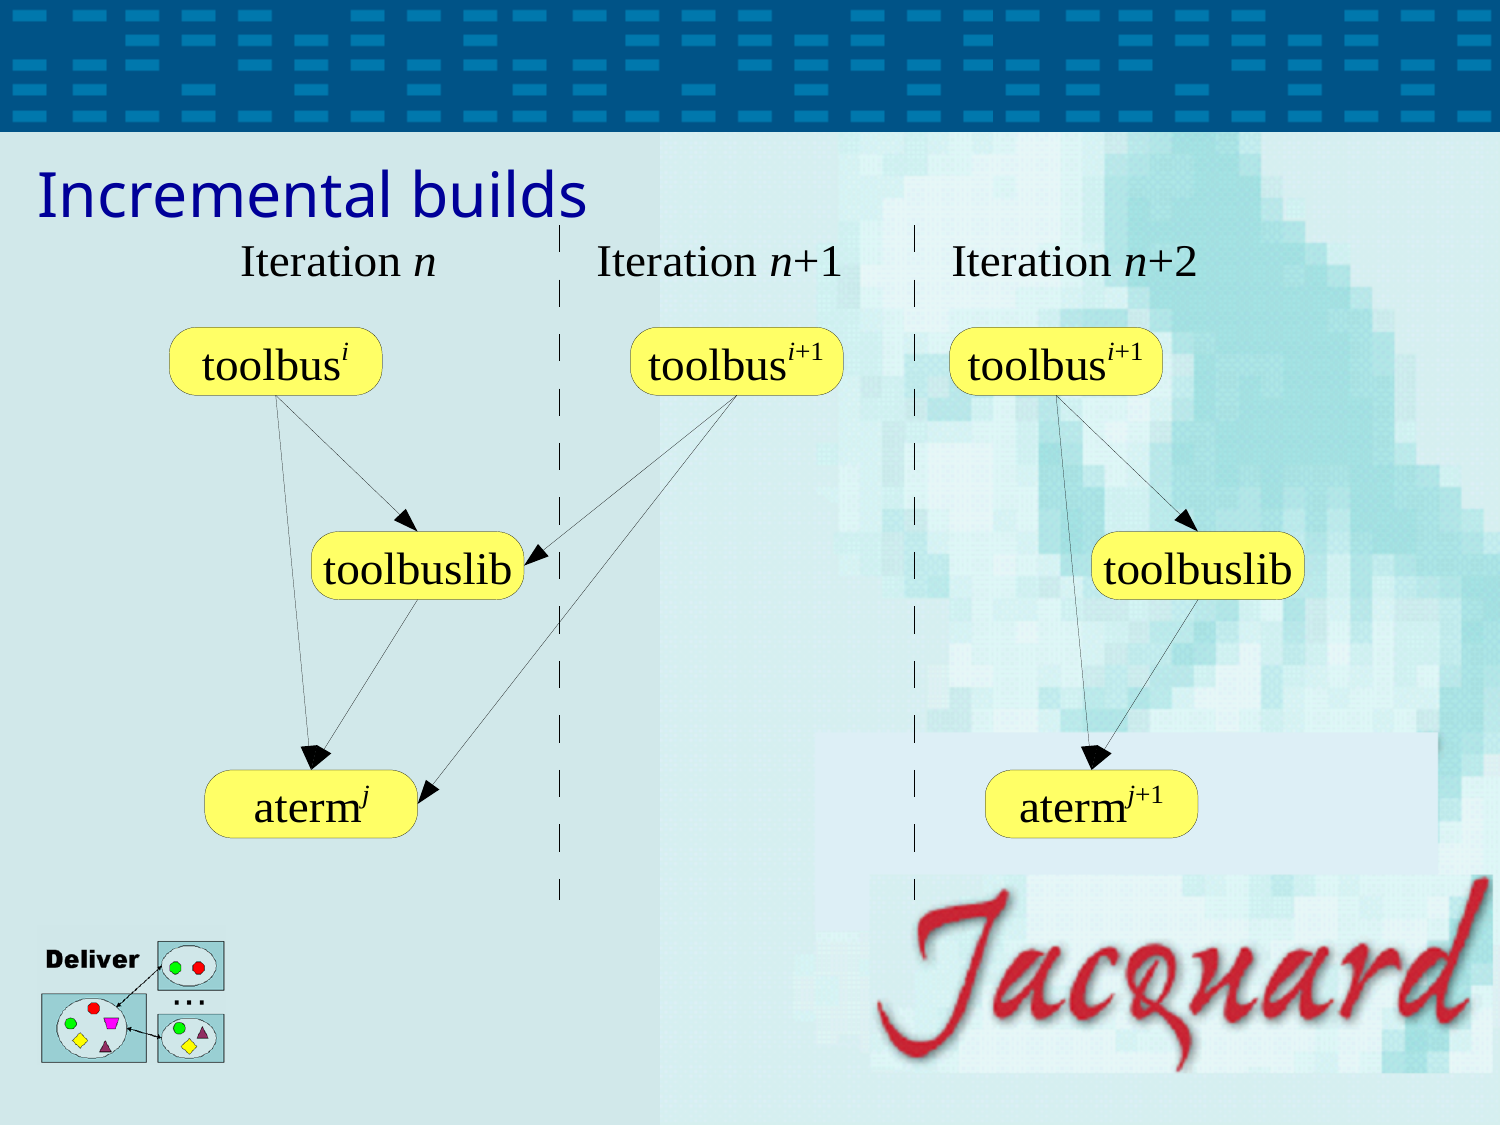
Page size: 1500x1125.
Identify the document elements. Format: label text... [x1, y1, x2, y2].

title Incremental builds [37, 123, 1463, 263]
chart [113, 158, 1426, 901]
picture [37, 925, 226, 1065]
picture [0, 0, 1500, 1125]
